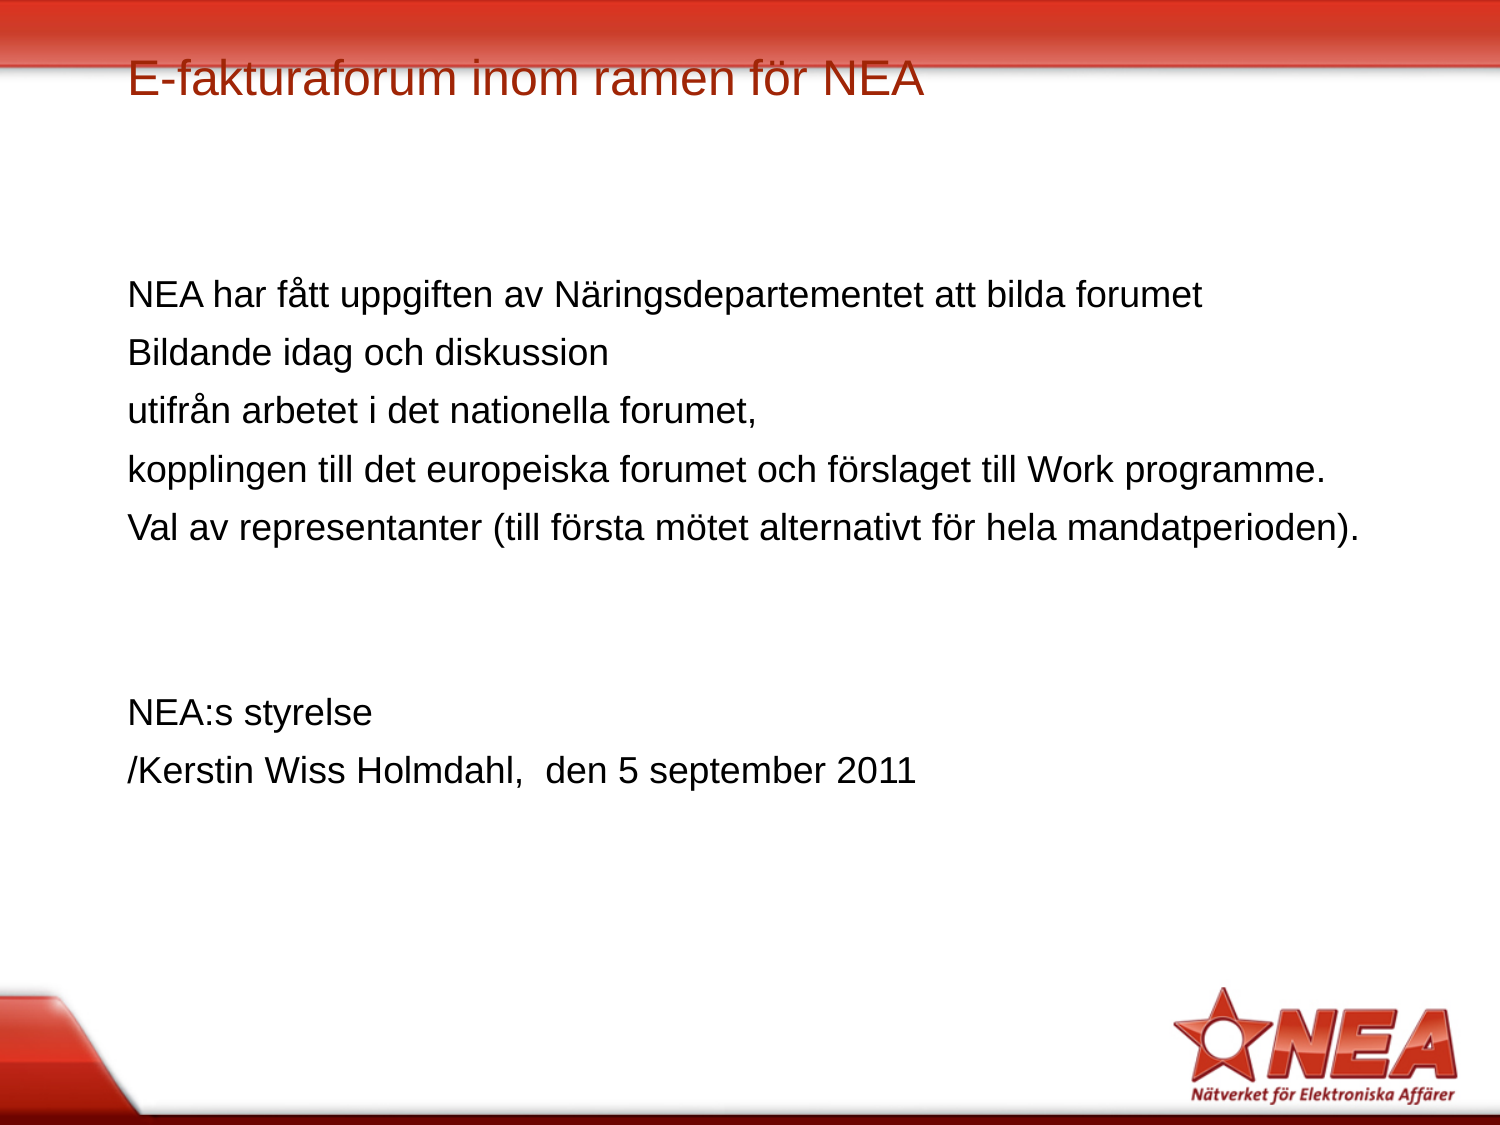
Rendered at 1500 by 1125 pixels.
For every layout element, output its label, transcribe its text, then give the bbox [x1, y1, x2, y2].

title E-fakturaforum inom ramen för NEA [112, 37, 1388, 225]
picture [0, 0, 1500, 1125]
list NEA har fått uppgiften av Näringsdepartementet att bilda forumet Bildande idag och diskussion utifrån arbetet i det nationella forumet, kopplingen till det europeiska forumet och förslaget till Work programme. Val av representanter (till första mötet alternativt för hela mandatperioden). NEA:s styrelse /Kerstin Wiss Holmdahl, den 5 september 2011 [112, 262, 1388, 938]
